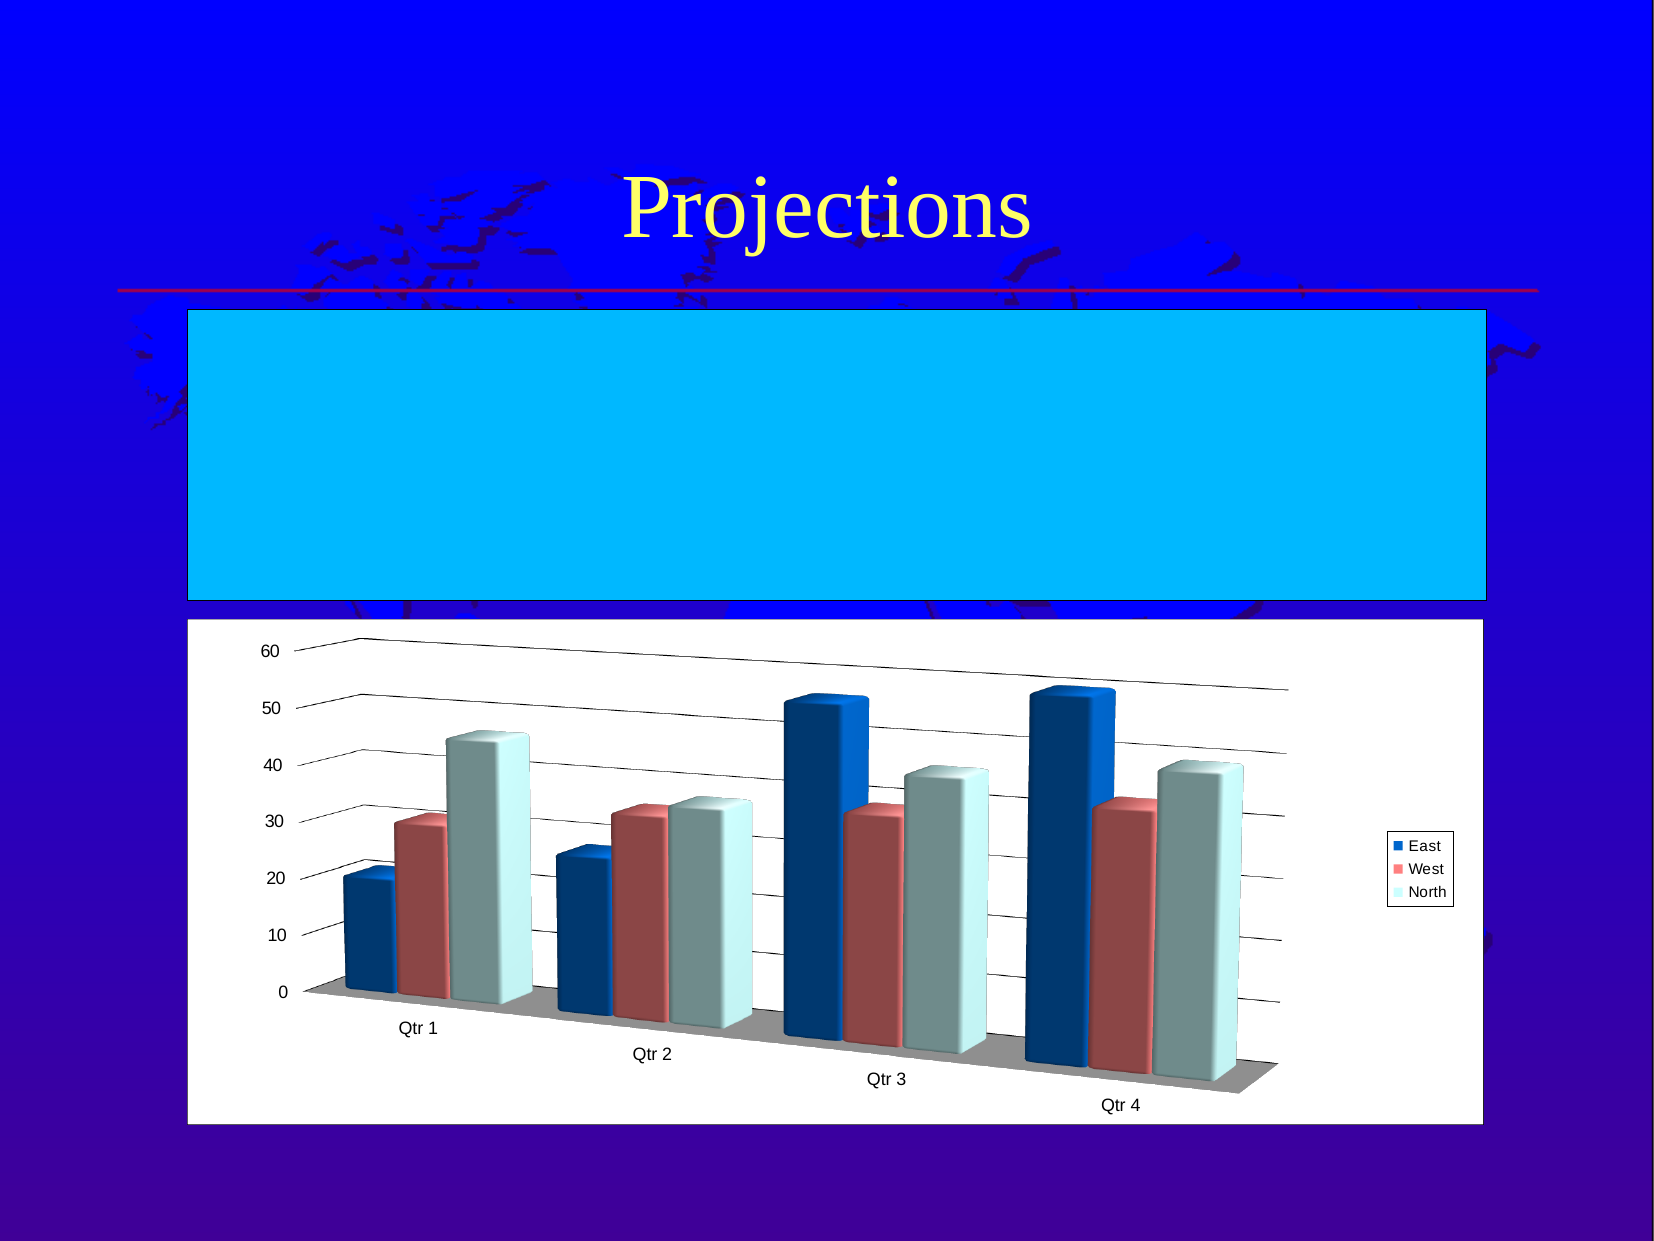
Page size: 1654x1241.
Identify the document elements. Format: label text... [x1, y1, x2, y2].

picture [0, 0, 1654, 1241]
title Projections [121, 102, 1534, 311]
chart [187, 619, 1484, 1125]
chart [187, 309, 1487, 601]
